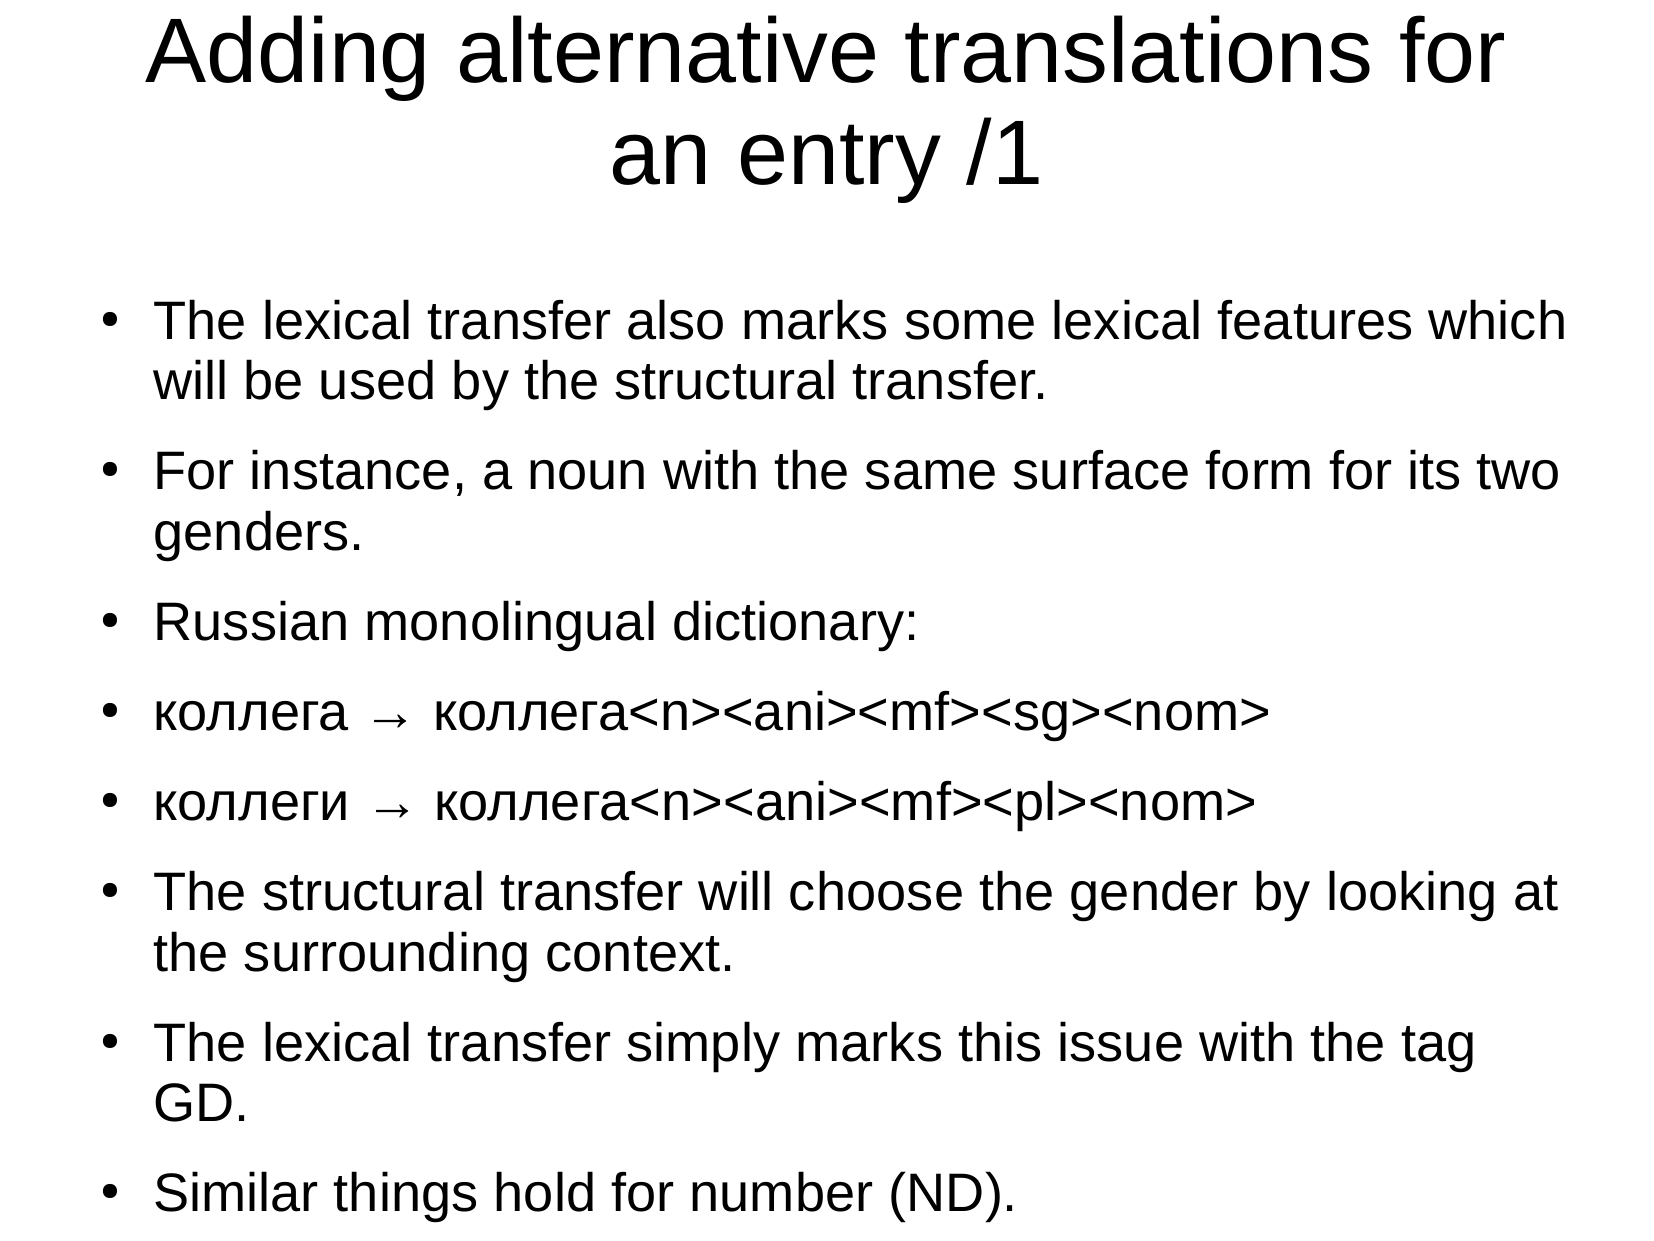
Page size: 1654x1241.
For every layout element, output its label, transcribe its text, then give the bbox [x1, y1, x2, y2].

title Adding alternative translations for an entry /1 [82, 0, 1571, 290]
list The lexical transfer also marks some lexical features which will be used by the structural transfer. For instance, a noun with the same surface form for its two genders. Russian monolingual dictionary: коллега → коллега<n><ani><mf><sg><nom> коллеги → коллега<n><ani><mf><pl><nom> The structural transfer will choose the gender by looking at the surrounding context. The lexical transfer simply marks this issue with the tag GD. Similar things hold for number (ND). [82, 290, 1571, 1224]
